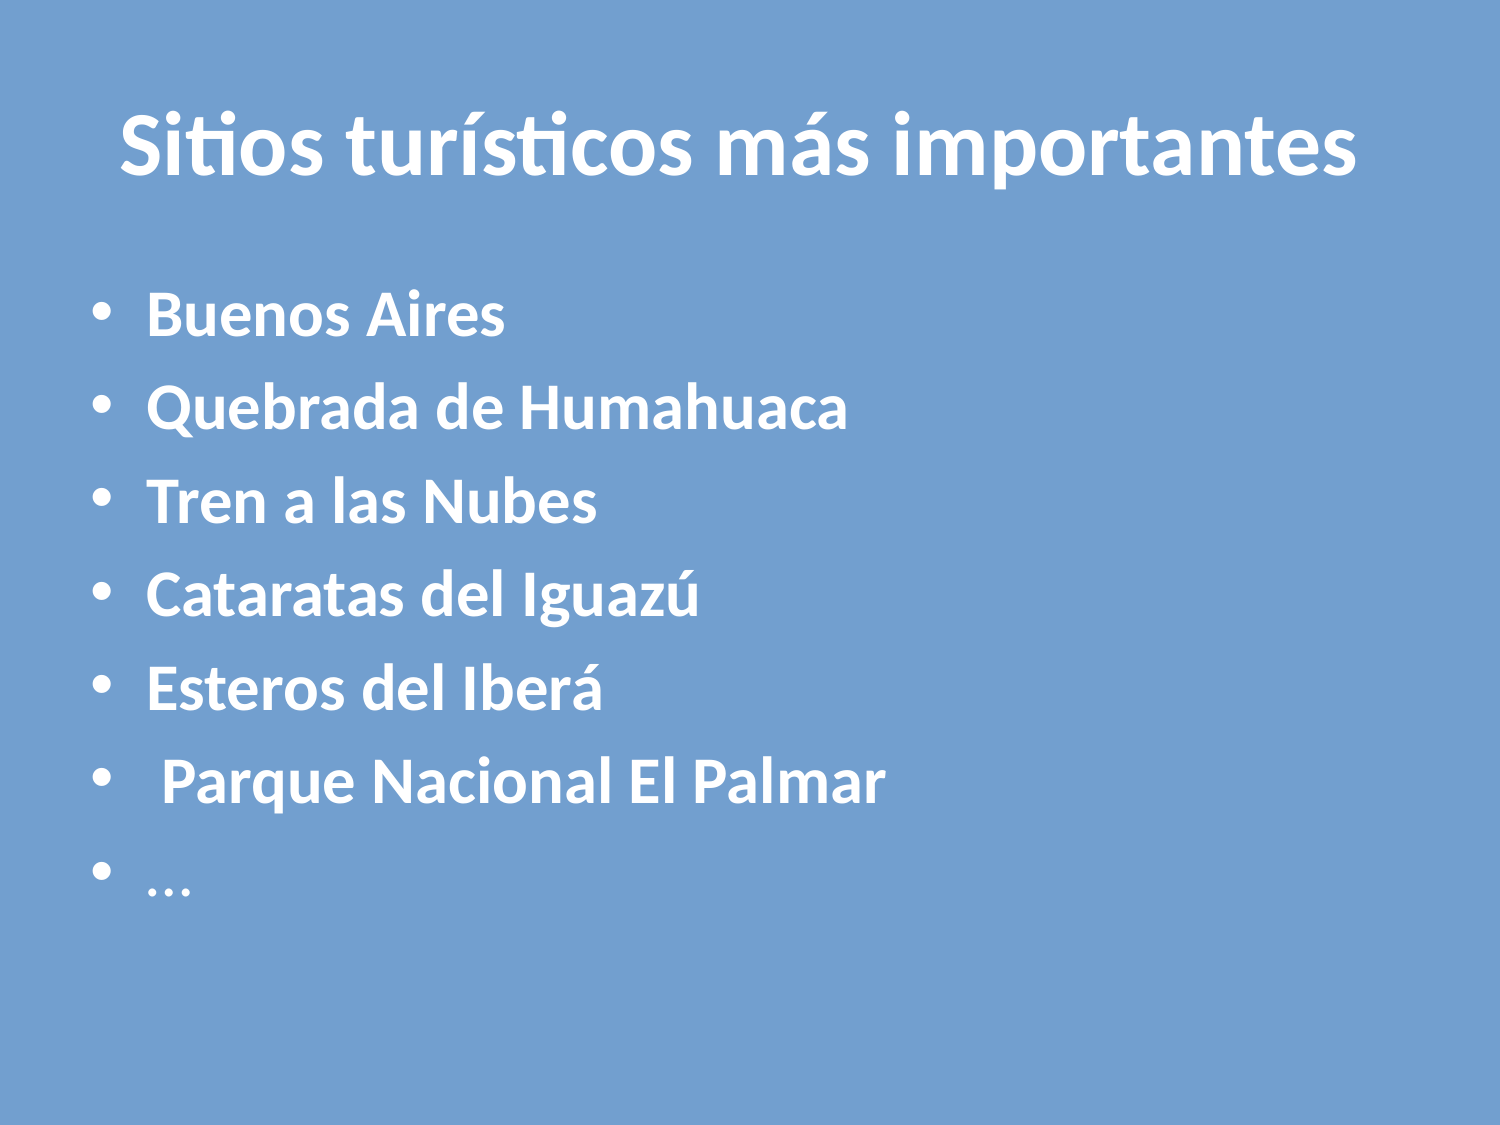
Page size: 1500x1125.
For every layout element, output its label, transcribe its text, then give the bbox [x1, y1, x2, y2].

title Sitios turísticos más importantes [75, 45, 1425, 233]
list Buenos Aires Quebrada de Humahuaca Tren a las Nubes Cataratas del Iguazú Esteros del Iberá Parque Nacional El Palmar … [75, 262, 1425, 1005]
